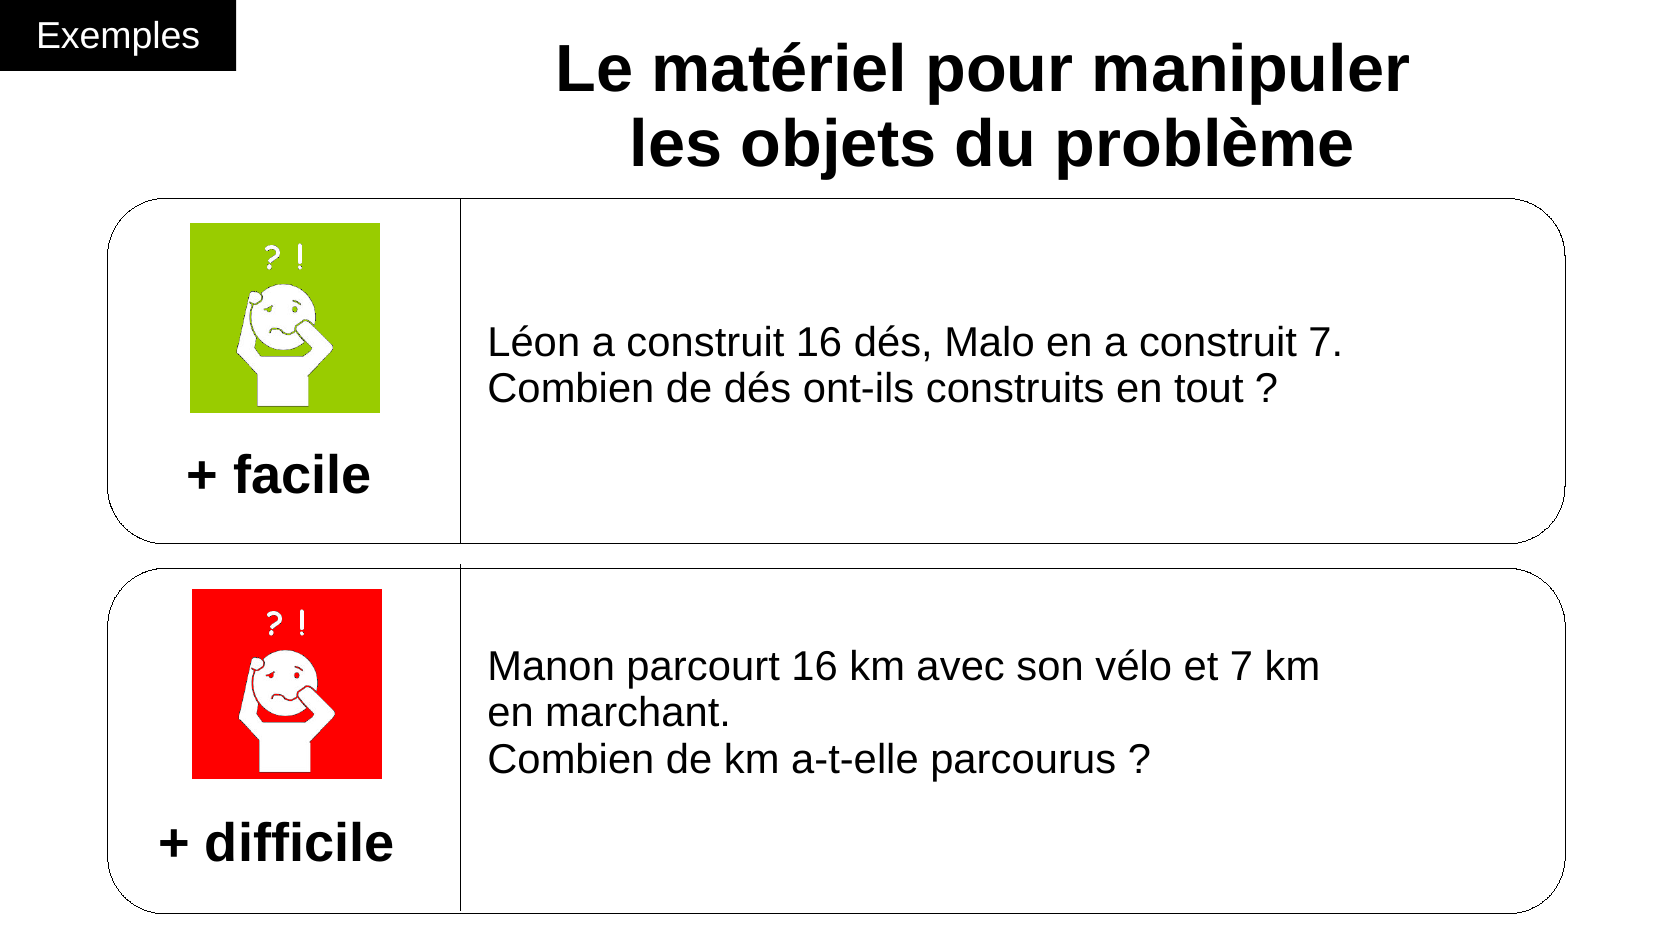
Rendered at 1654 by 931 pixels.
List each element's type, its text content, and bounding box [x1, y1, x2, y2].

picture [192, 589, 382, 779]
text_box + difficile [142, 805, 411, 883]
text_box + facile [171, 437, 388, 515]
text_box Léon a construit 16 dés, Malo en a construit 7. Combien de dés ont-ils construits en tout ? [472, 308, 1366, 421]
text_box Exemples [0, 0, 237, 71]
text_box Le matériel pour manipuler les objets du problème [141, 23, 1654, 194]
text_box Manon parcourt 16 km avec son vélo et 7 km en marchant. Combien de km a-t-elle parcourus ? [472, 632, 1354, 793]
picture [190, 223, 380, 413]
